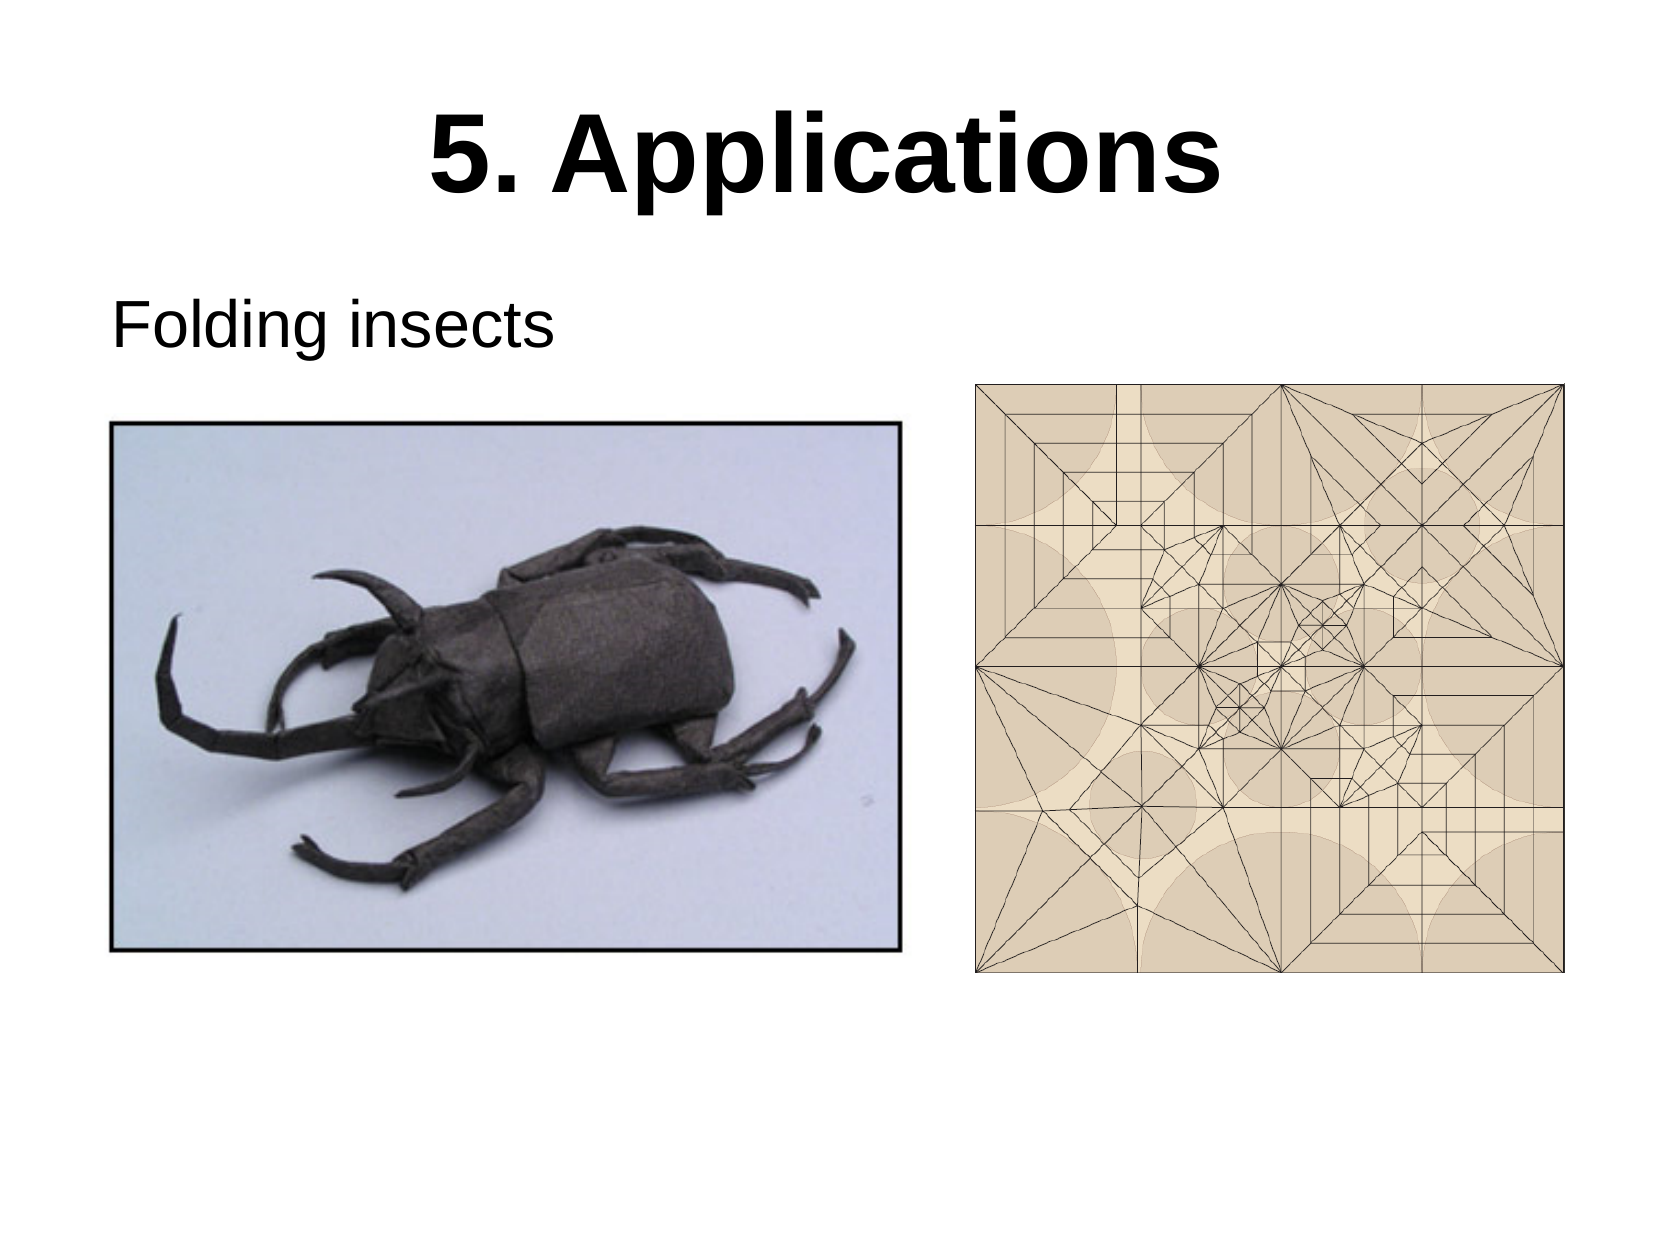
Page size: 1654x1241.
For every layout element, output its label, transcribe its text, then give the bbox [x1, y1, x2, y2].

text_box Folding insects [76, 265, 591, 384]
title 5. Applications [82, 49, 1571, 257]
picture [974, 383, 1565, 973]
picture [88, 413, 916, 975]
